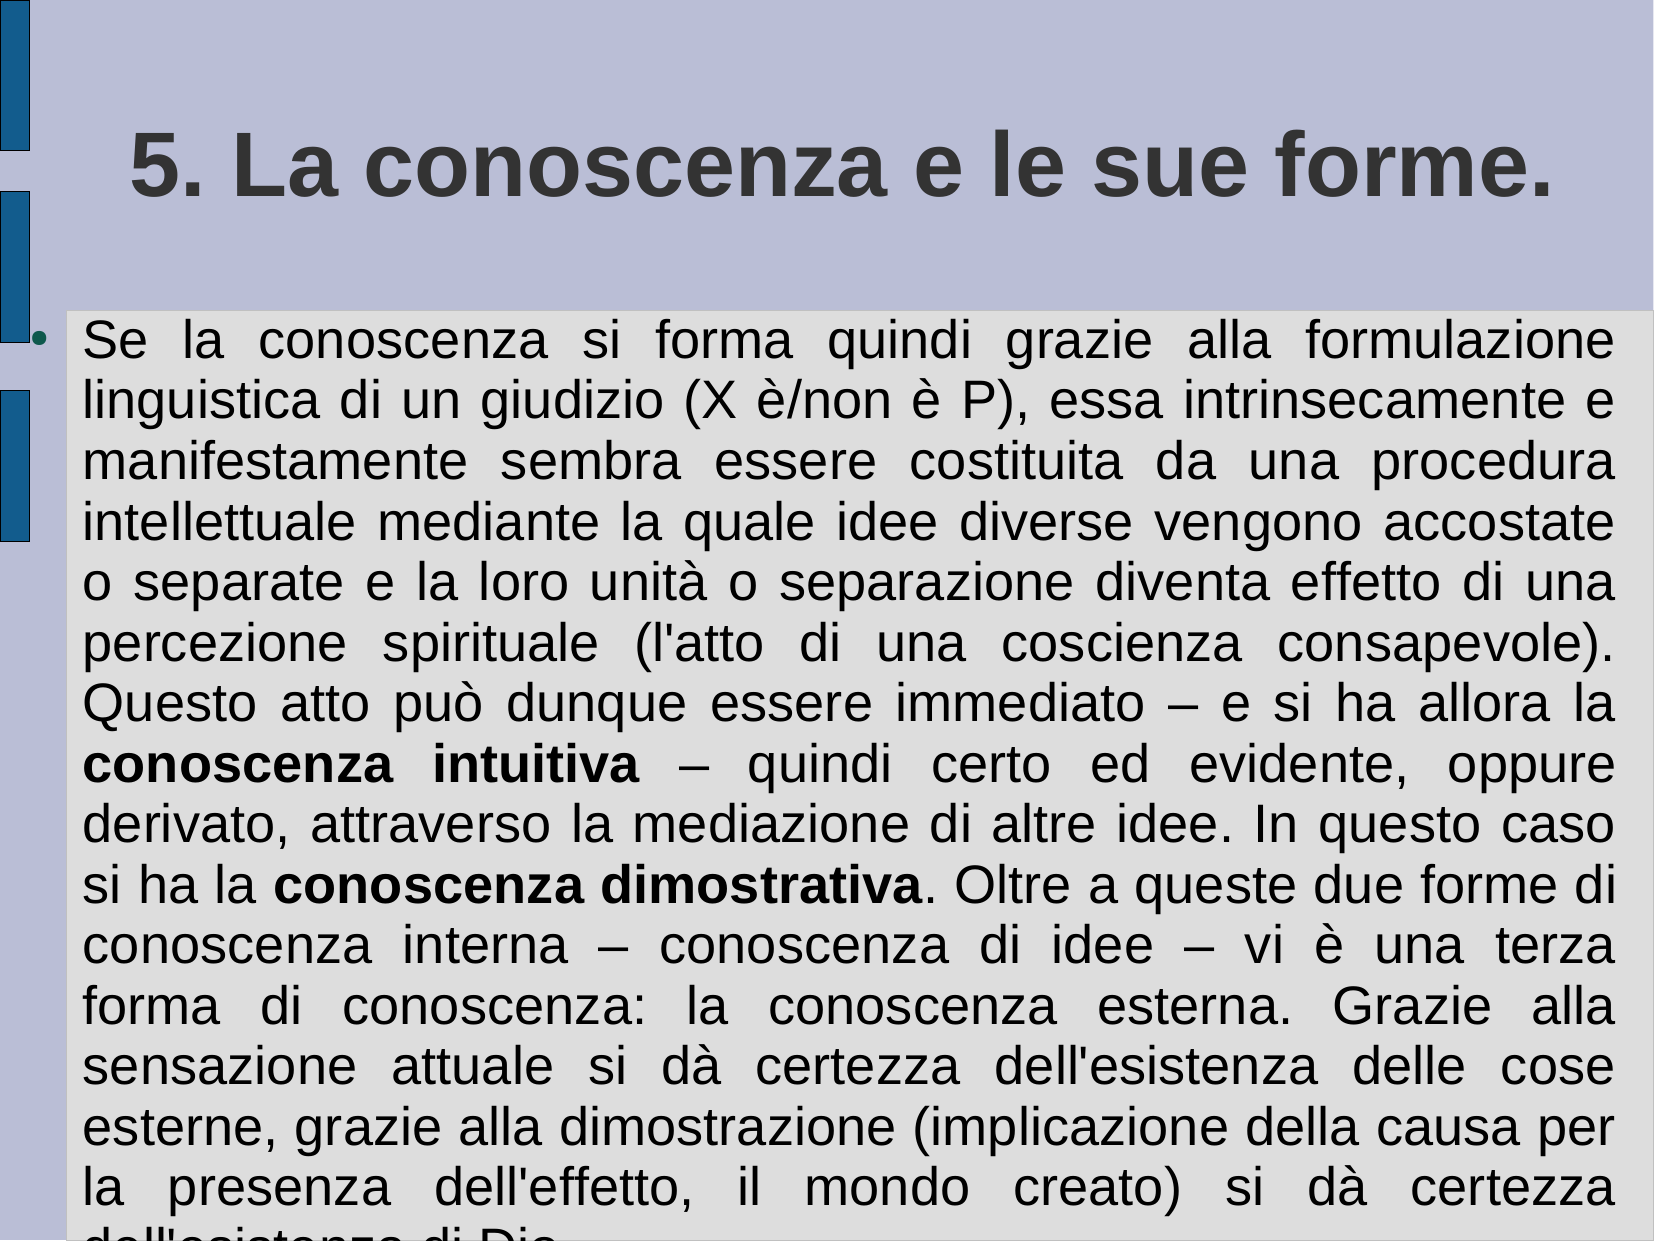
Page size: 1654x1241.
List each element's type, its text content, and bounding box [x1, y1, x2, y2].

list Se la conoscenza si forma quindi grazie alla formulazione linguistica di un giudizio (X è/non è P), essa intrinsecamente e manifestamente sembra essere costituita da una procedura intellettuale mediante la quale idee diverse vengono accostate o separate e la loro unità o separazione diventa effetto di una percezione spirituale (l'atto di una coscienza consapevole). Questo atto può dunque essere immediato – e si ha allora la conoscenza intuitiva – quindi certo ed evidente, oppure derivato, attraverso la mediazione di altre idee. In questo caso si ha la conoscenza dimostrativa. Oltre a queste due forme di conoscenza interna – conoscenza di idee – vi è una terza forma di conoscenza: la conoscenza esterna. Grazie alla sensazione attuale si dà certezza dell'esistenza delle cose esterne, grazie alla dimostrazione (implicazione della causa per la presenza dell'effetto, il mondo creato) si dà certezza dell'esistenza di Dio. [11, 309, 1619, 1223]
title 5. La conoscenza e le sue forme. [121, 61, 1565, 269]
